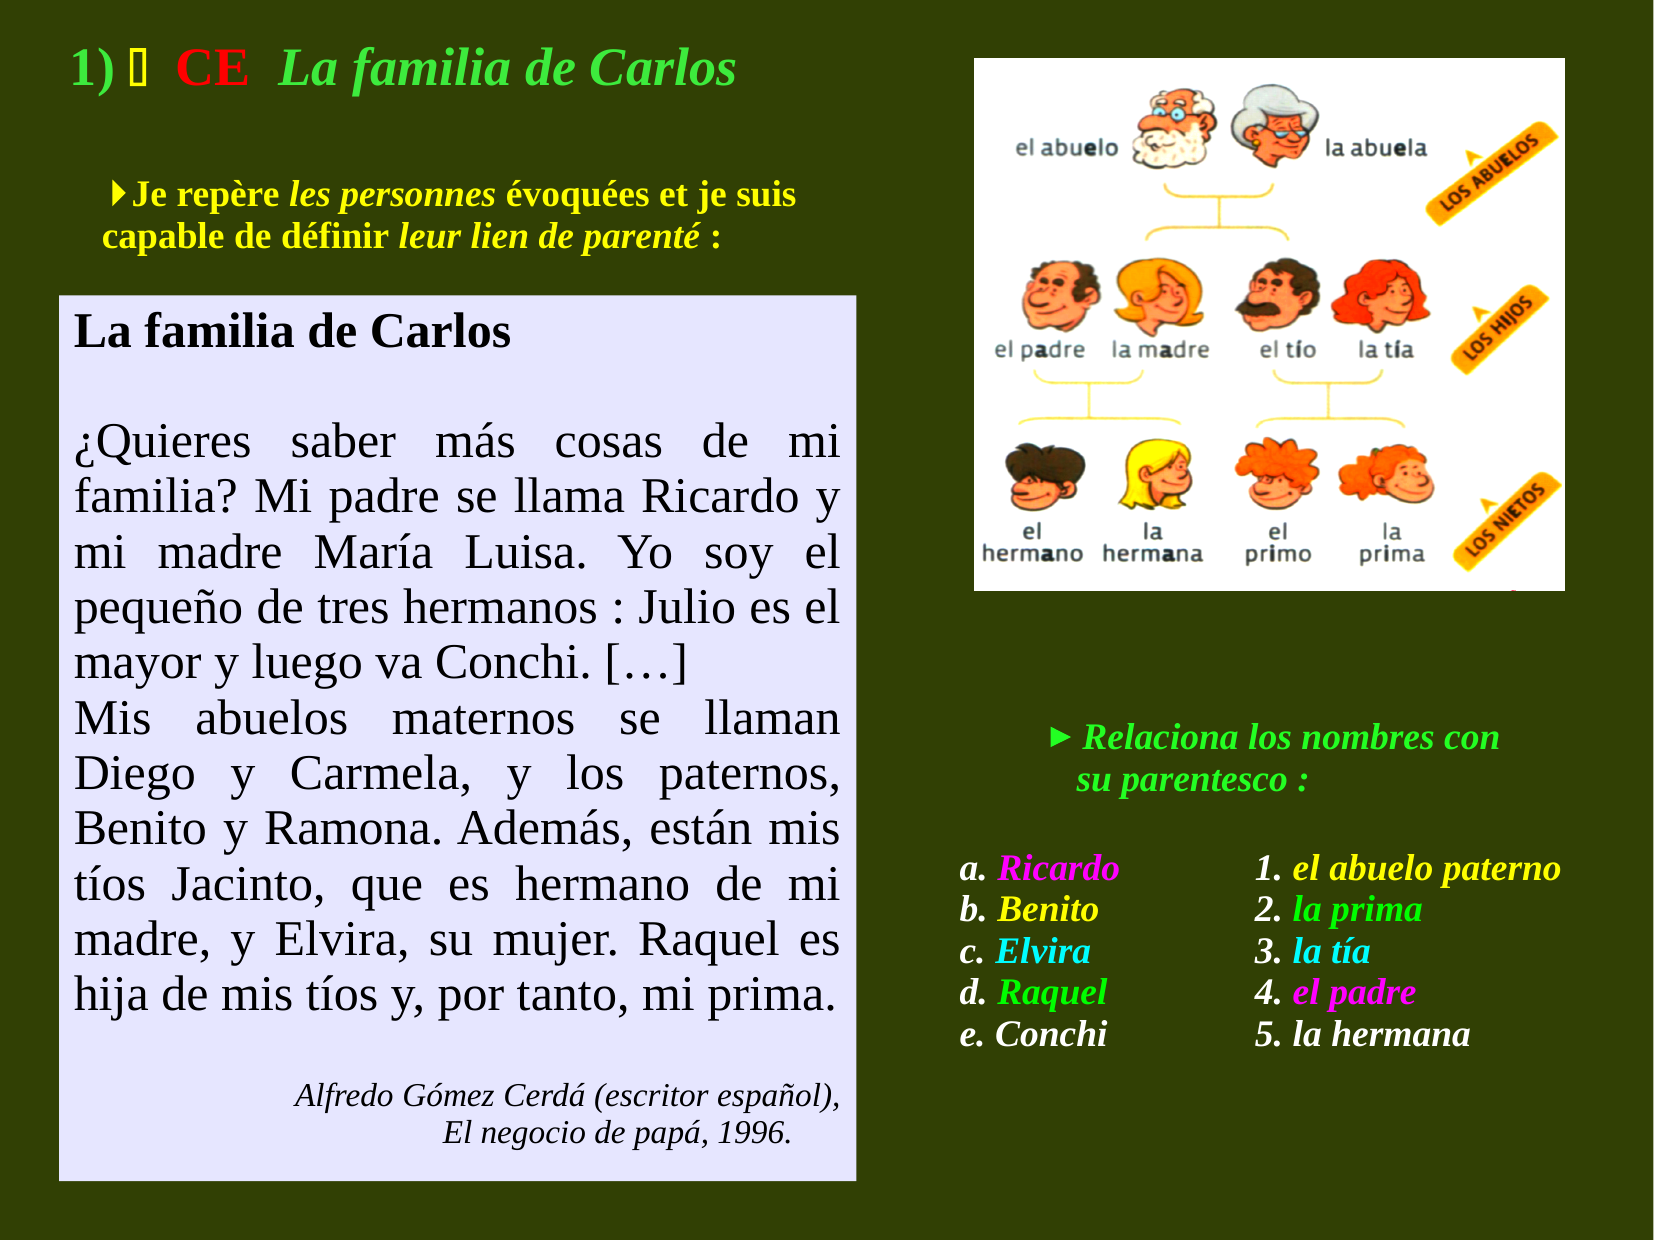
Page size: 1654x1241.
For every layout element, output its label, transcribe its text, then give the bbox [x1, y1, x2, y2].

text_box La familia de Carlos ¿Quieres saber más cosas de mi familia? Mi padre se llama Ricardo y mi madre María Luisa. Yo soy el pequeño de tres hermanos : Julio es el mayor y luego va Conchi. […] Mis abuelos maternos se llaman Diego y Carmela, y los paternos, Benito y Ramona. Además, están mis tíos Jacinto, que es hermano de mi madre, y Elvira, su mujer. Raquel es hija de mis tíos y, por tanto, mi prima. Alfredo Gómez Cerdá (escritor español), El negocio de papá, 1996. [59, 295, 857, 1182]
text_box a. Ricardo 1. el abuelo paterno b. Benito 2. la prima c. Elvira 3. la tía d. Raquel 4. el padre e. Conchi 5. la hermana [944, 839, 1595, 1062]
text_box 1)  CE La familia de Carlos [55, 29, 827, 106]
text_box  Relaciona los nombres con su parentesco : [1033, 708, 1536, 839]
picture [974, 58, 1565, 591]
text_box Je repère les personnes évoquées et je suis capable de définir leur lien de parenté : [87, 165, 857, 264]
